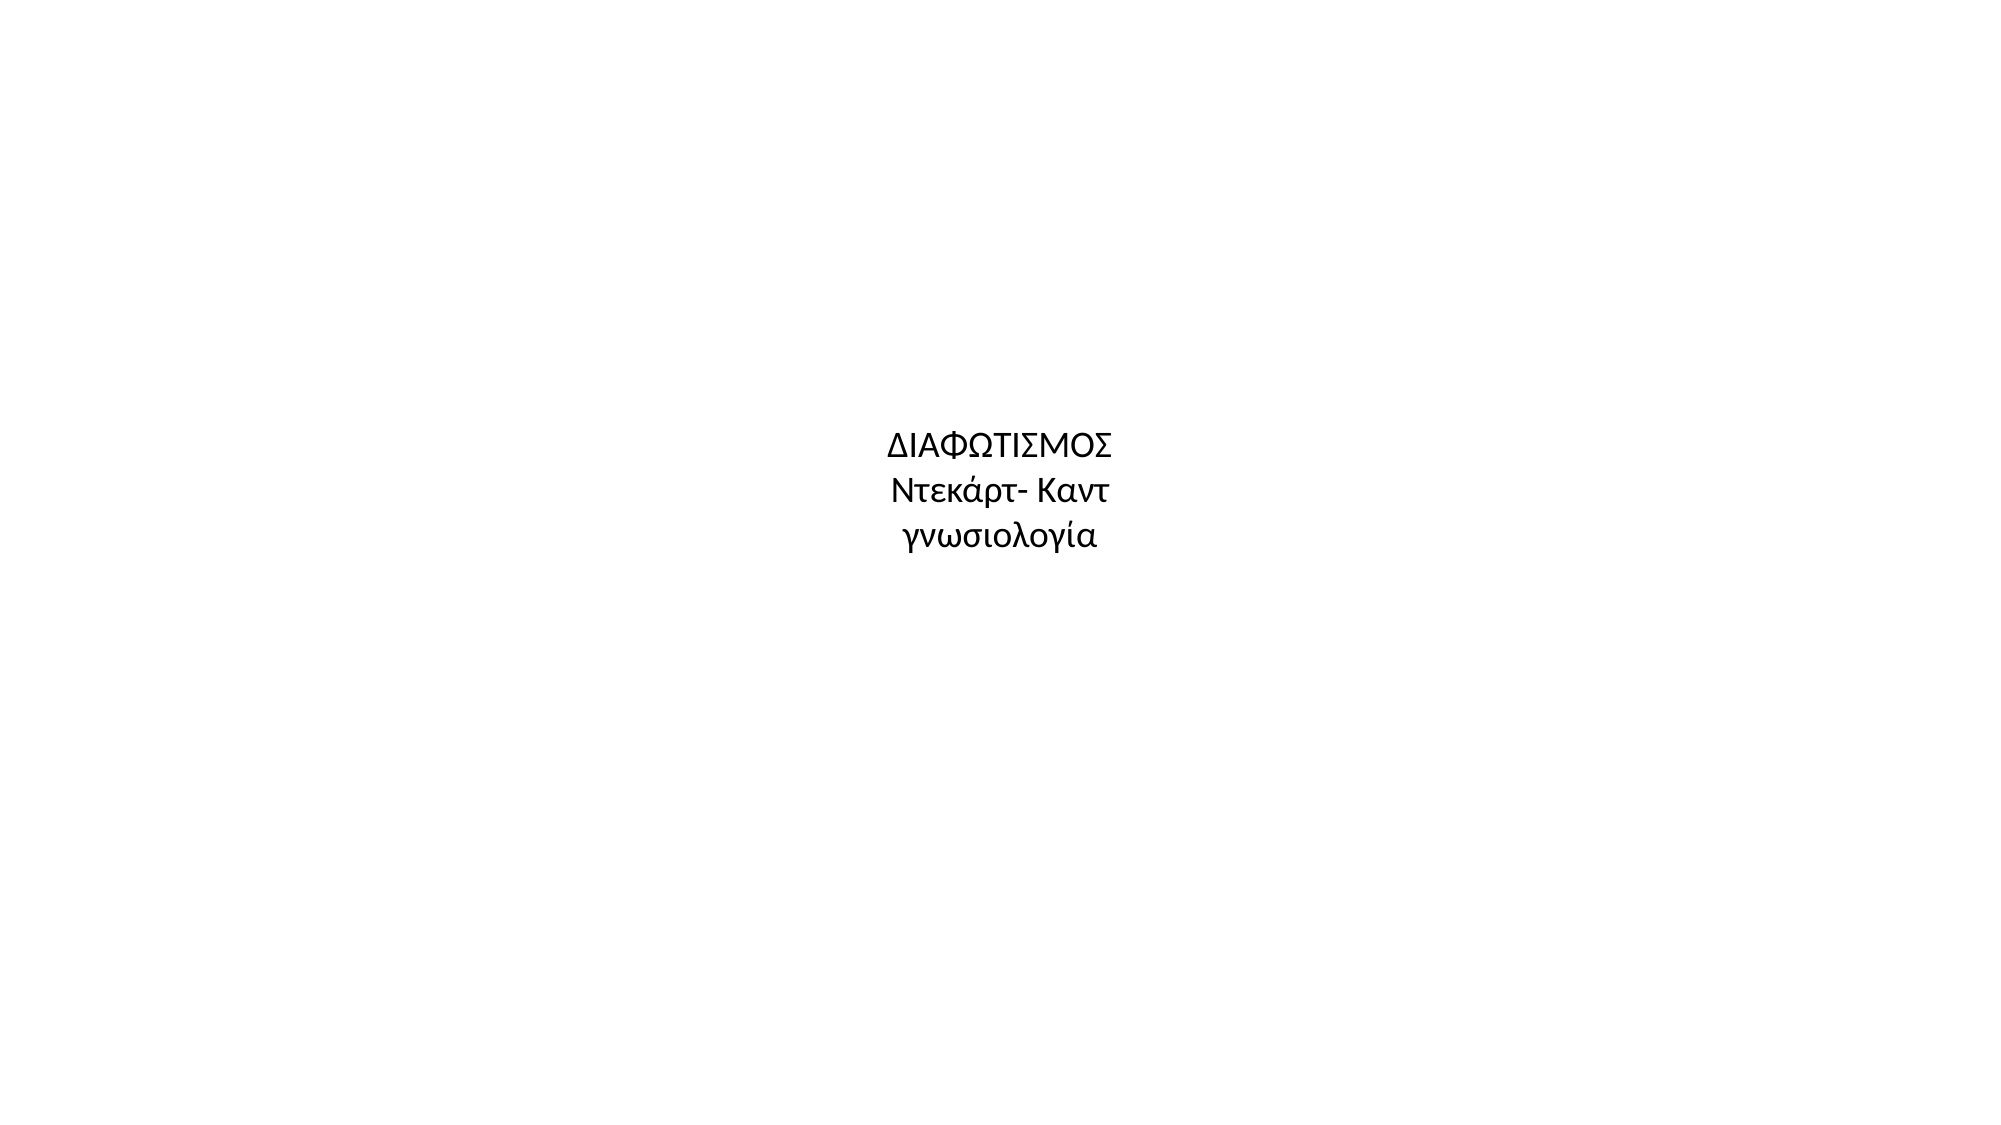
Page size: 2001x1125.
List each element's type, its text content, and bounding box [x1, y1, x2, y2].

text_box ΔΙΑΦΩΤΙΣΜΟΣ Ντεκάρτ- Καντ γνωσιολογία [850, 412, 1151, 564]
